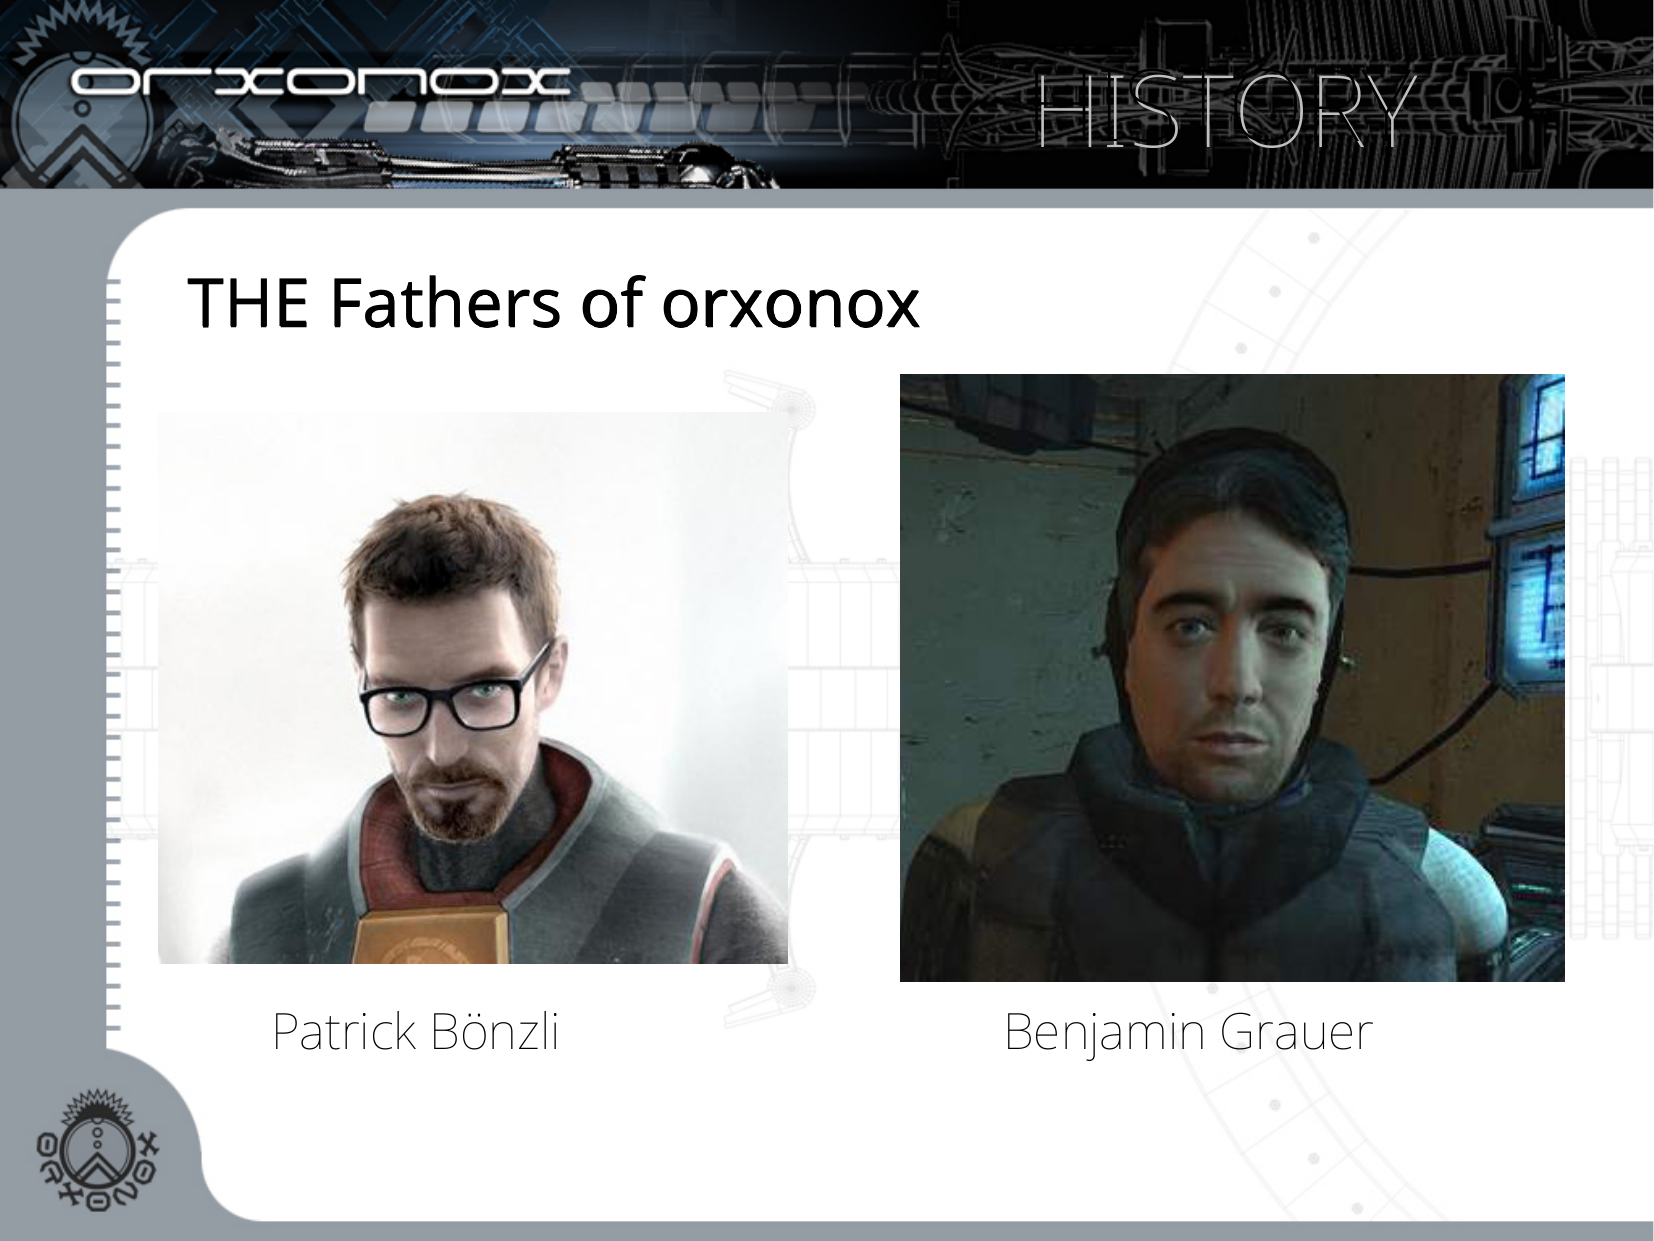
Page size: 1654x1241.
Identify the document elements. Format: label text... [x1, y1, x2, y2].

text_box Patrick Bönzli [220, 988, 755, 1082]
text_box HISTORY [975, 26, 1603, 151]
text_box Benjamin Grauer [953, 988, 1523, 1082]
text_box THE Fathers of orxonox [187, 255, 1654, 323]
picture [0, 0, 1654, 1241]
